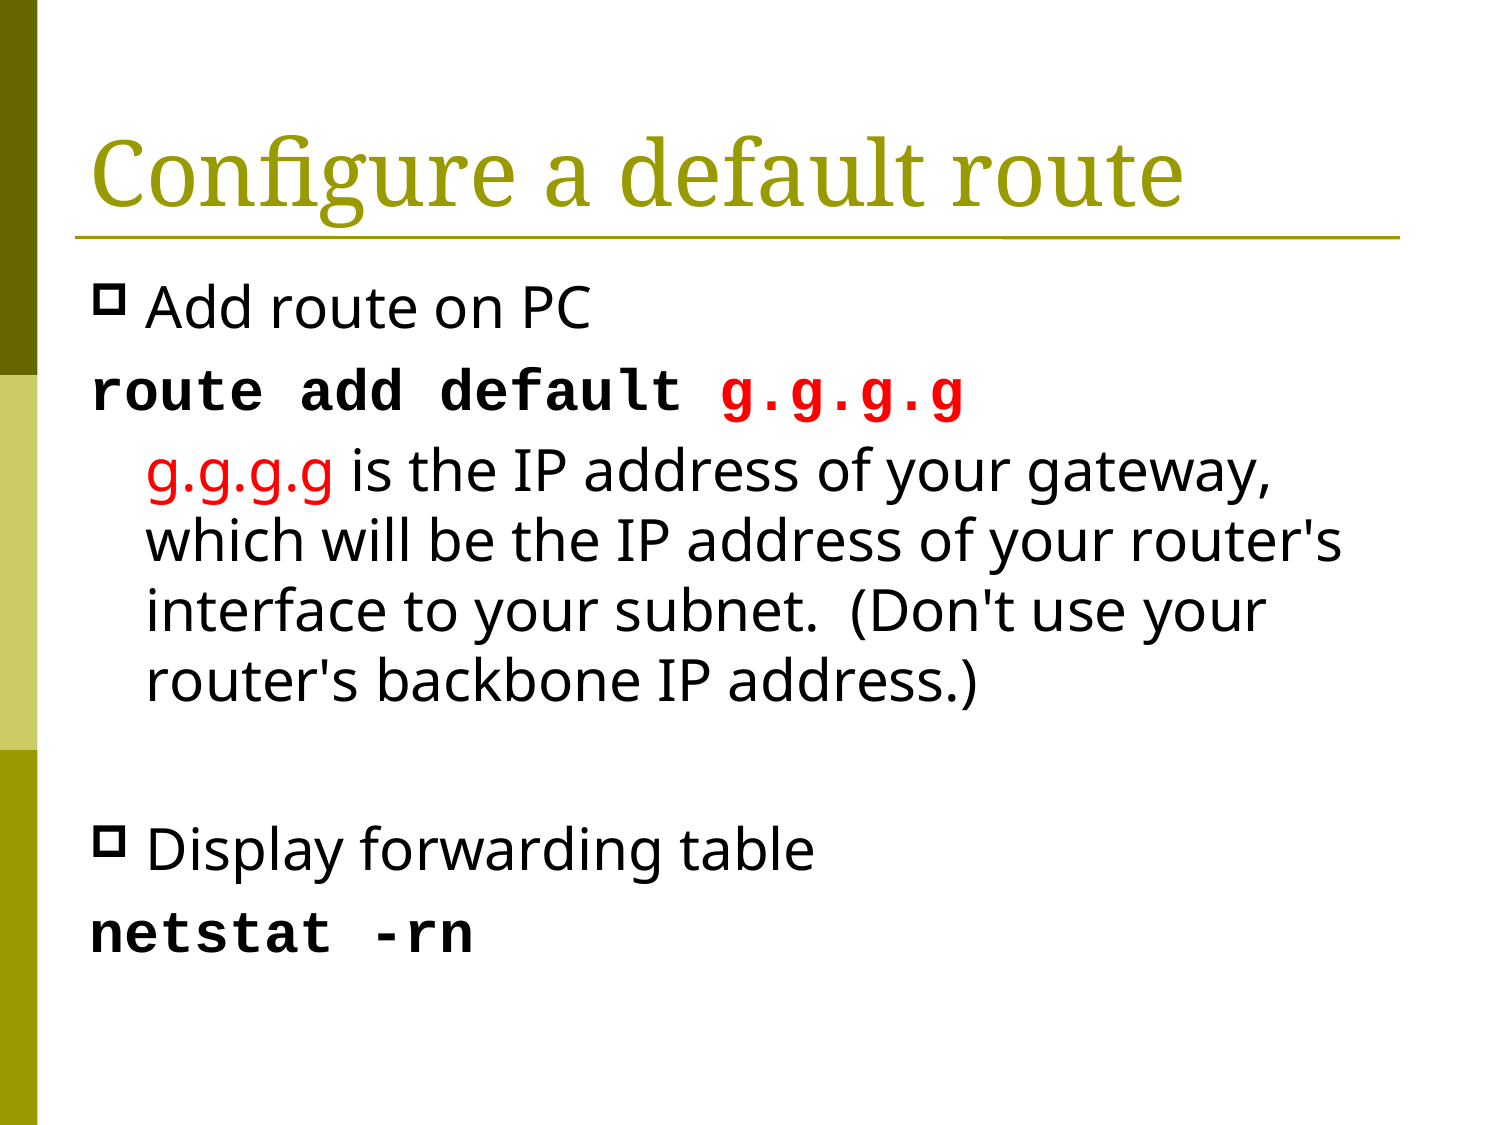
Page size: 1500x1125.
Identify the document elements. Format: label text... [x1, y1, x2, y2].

list Add route on PC route add default g.g.g.g g.g.g.g is the IP address of your gateway, which will be the IP address of your router's interface to your subnet. (Don't use your router's backbone IP address.) Display forwarding table netstat -rn [75, 262, 1426, 1043]
title Configure a default route [75, 45, 1426, 233]
